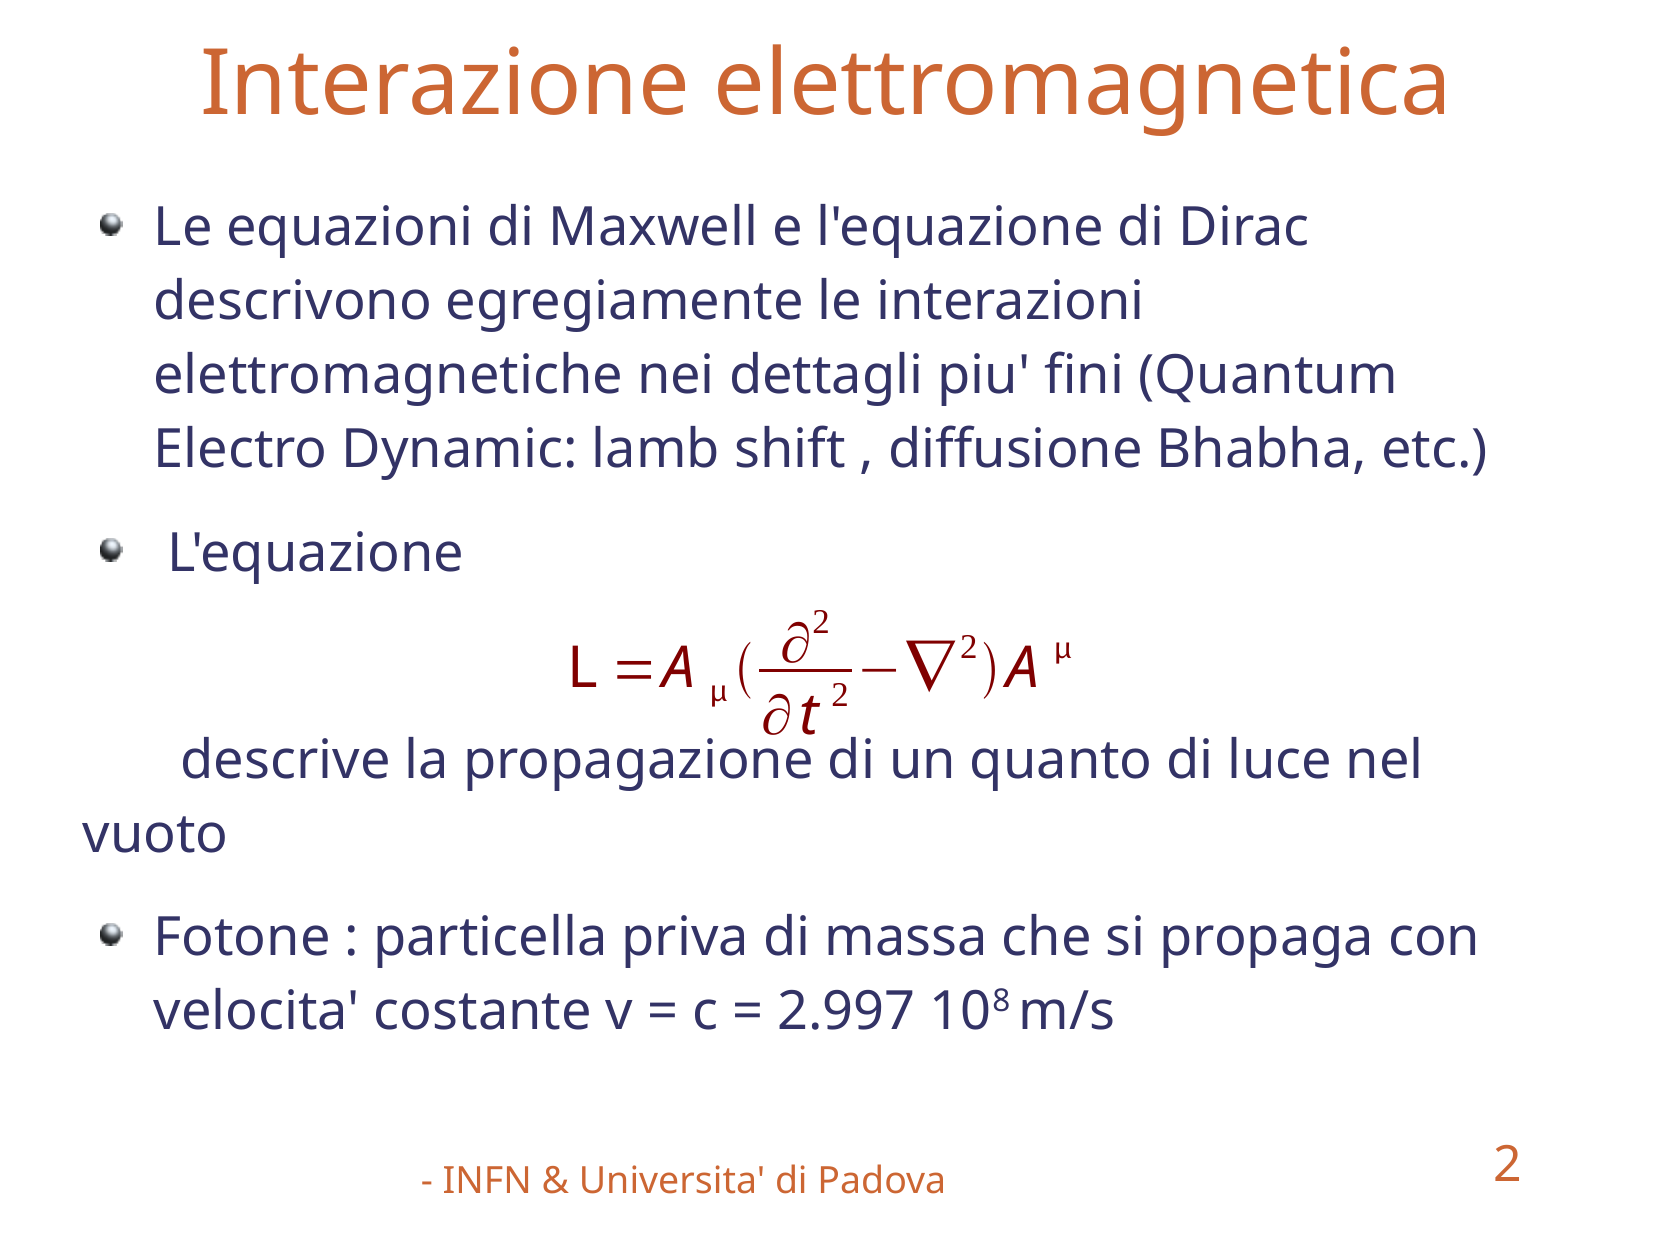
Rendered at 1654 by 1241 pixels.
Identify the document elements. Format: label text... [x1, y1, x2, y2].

list Le equazioni di Maxwell e l'equazione di Dirac descrivono egregiamente le interazioni elettromagnetiche nei dettagli piu' fini (Quantum Electro Dynamic: lamb shift , diffusione Bhabha, etc.) L'equazione descrive la propagazione di un quanto di luce nel vuoto Fotone : particella priva di massa che si propaga con velocita' costante v = c = 2.997 108 m/s [82, 187, 1571, 1060]
chart [559, 602, 1081, 771]
title Interazione elettromagnetica [41, 10, 1613, 148]
